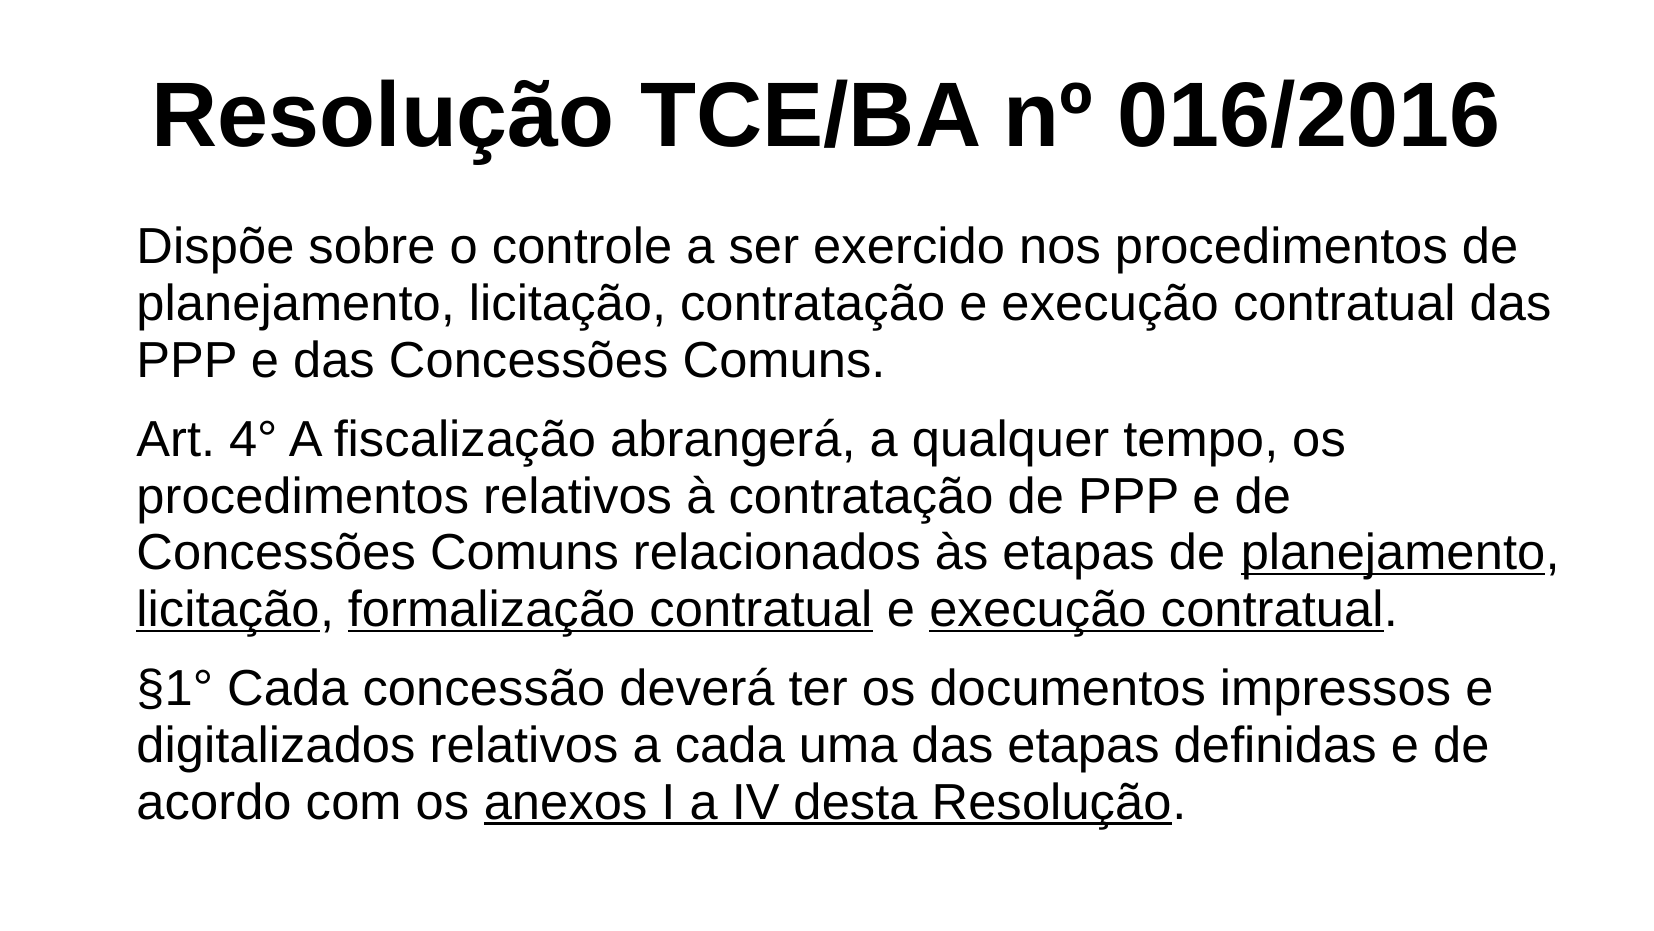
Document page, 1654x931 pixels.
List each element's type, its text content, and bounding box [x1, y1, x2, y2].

title Resolução TCE/BA nº 016/2016 [82, 37, 1571, 193]
list Dispõe sobre o controle a ser exercido nos procedimentos de planejamento, licitação, contratação e execução contratual das PPP e das Concessões Comuns. Art. 4° A fiscalização abrangerá, a qualquer tempo, os procedimentos relativos à contratação de PPP e de Concessões Comuns relacionados às etapas de planejamento, licitação, formalização contratual e execução contratual. §1° Cada concessão deverá ter os documentos impressos e digitalizados relativos a cada uma das etapas definidas e de acordo com os anexos I a IV desta Resolução. [82, 217, 1571, 886]
